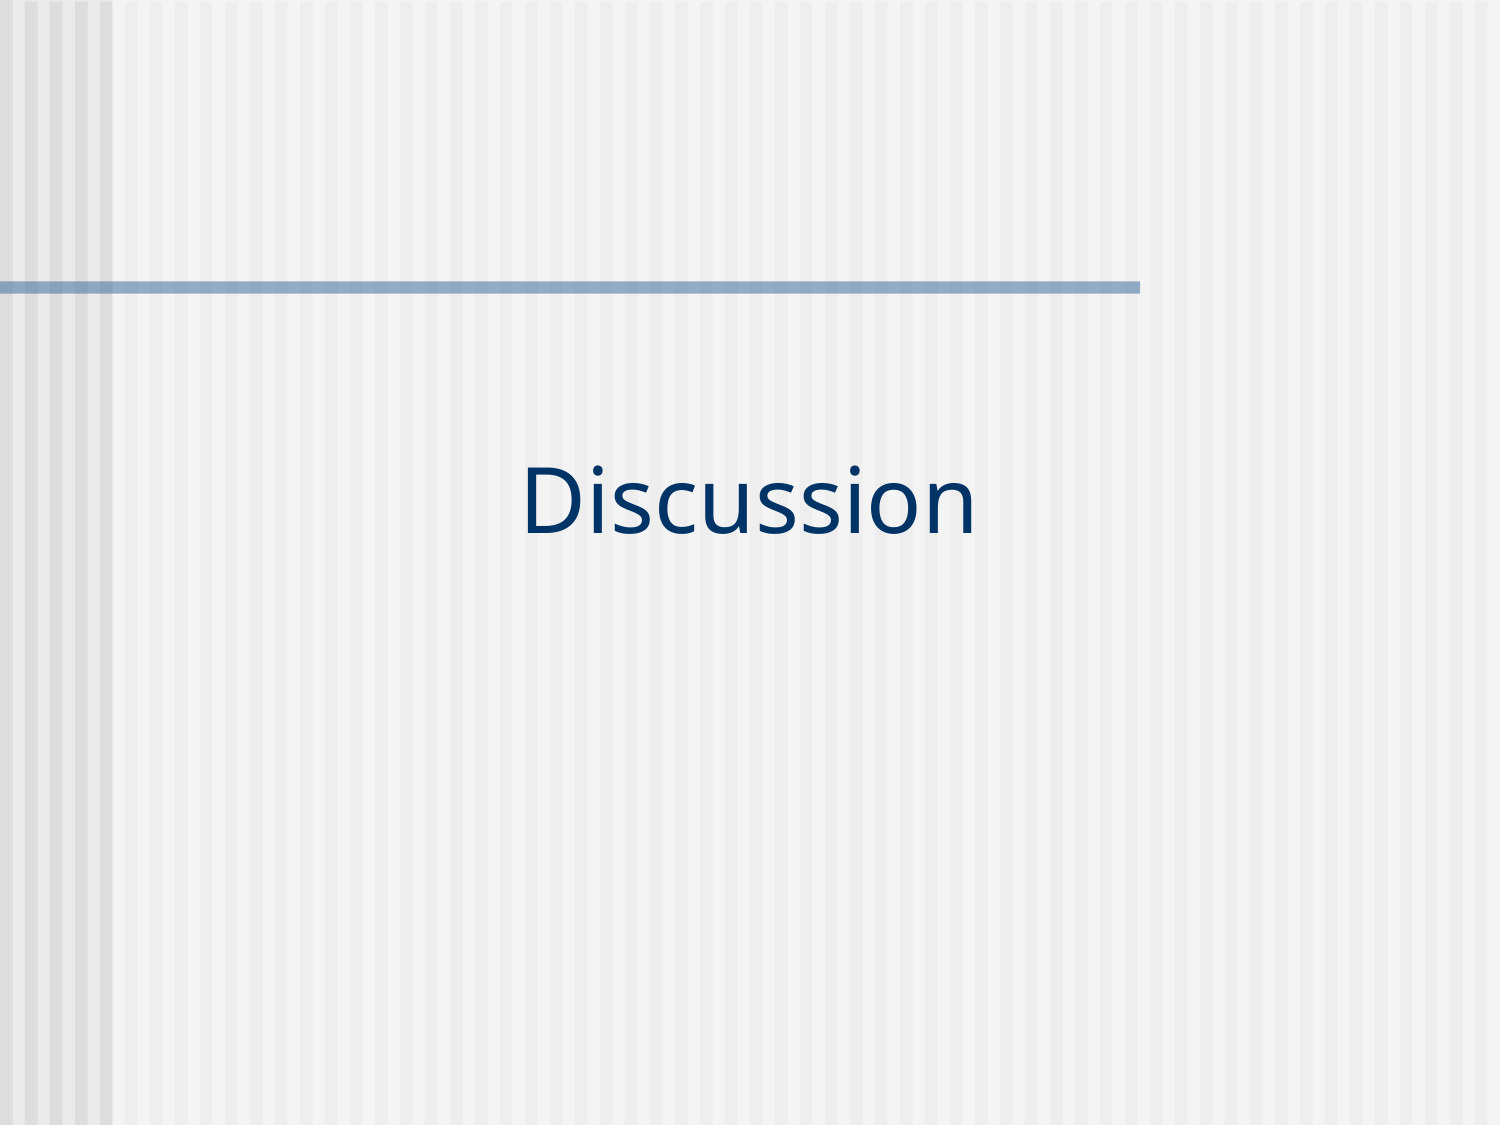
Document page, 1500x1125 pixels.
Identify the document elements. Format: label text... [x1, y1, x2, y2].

title Discussion [112, 432, 1388, 559]
